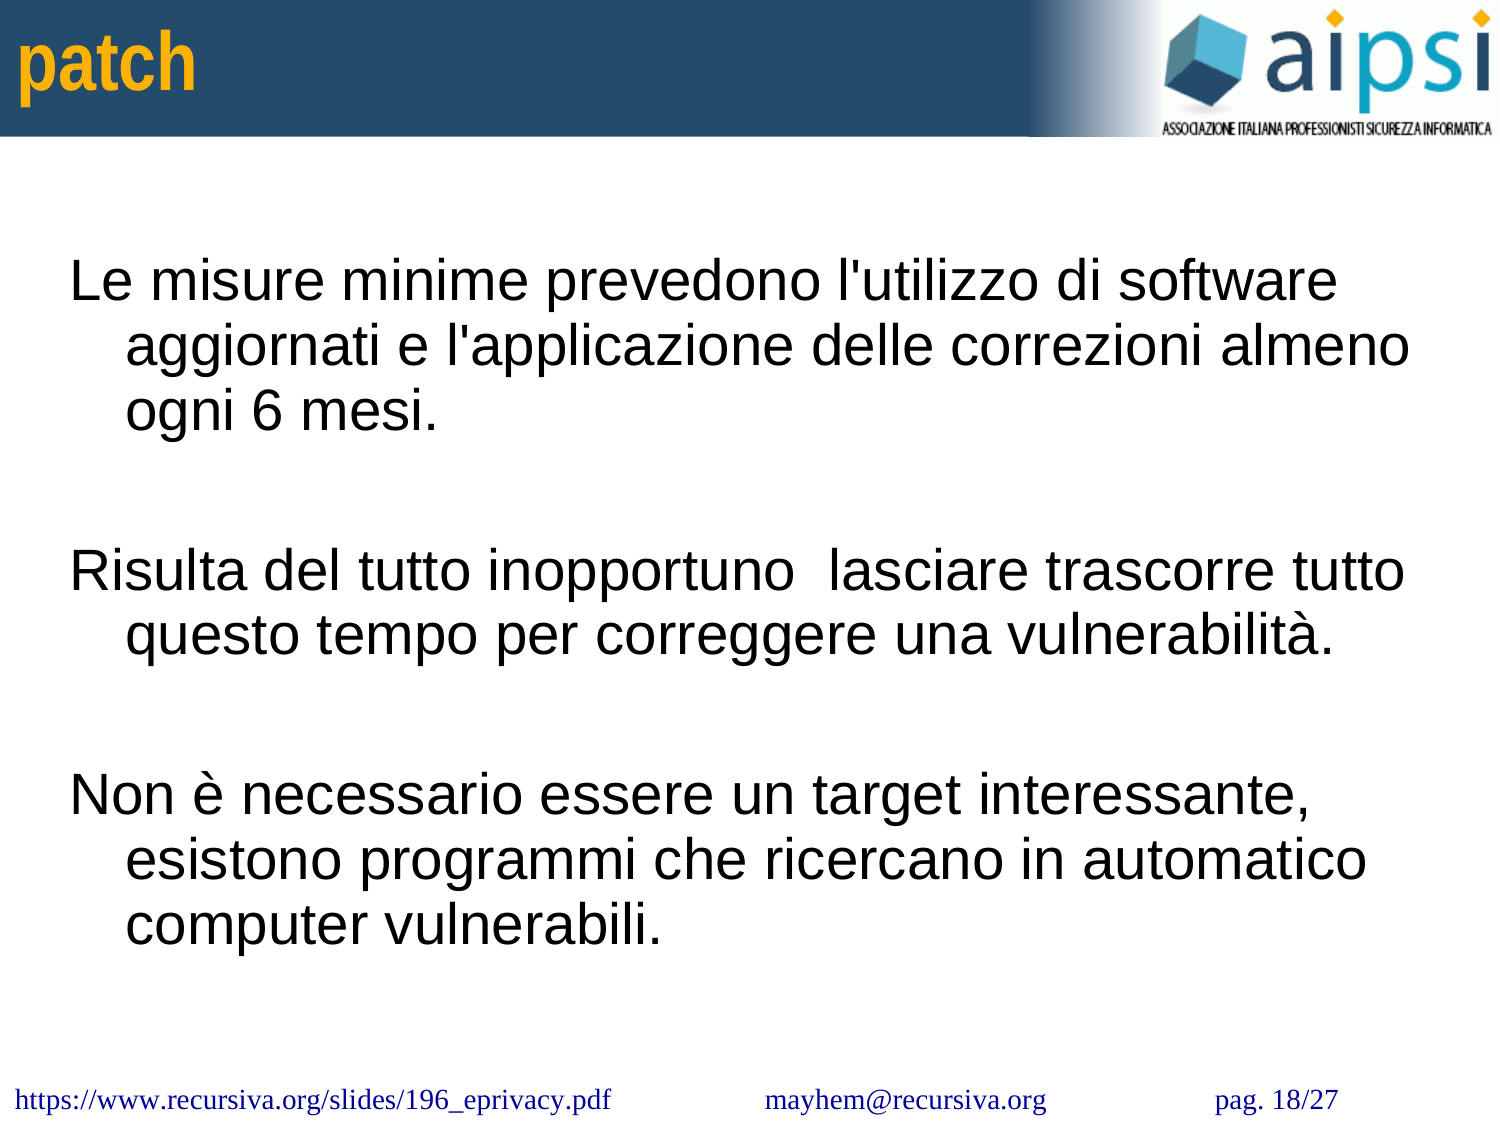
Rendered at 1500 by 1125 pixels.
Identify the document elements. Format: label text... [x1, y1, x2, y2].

picture [1157, 0, 1499, 141]
title patch [16, 0, 1116, 141]
list Le misure minime prevedono l'utilizzo di software aggiornati e l'applicazione delle correzioni almeno ogni 6 mesi. Risulta del tutto inopportuno lasciare trascorre tutto questo tempo per correggere una vulnerabilità. Non è necessario essere un target interessante, esistono programmi che ricercano in automatico computer vulnerabili. [69, 248, 1420, 976]
